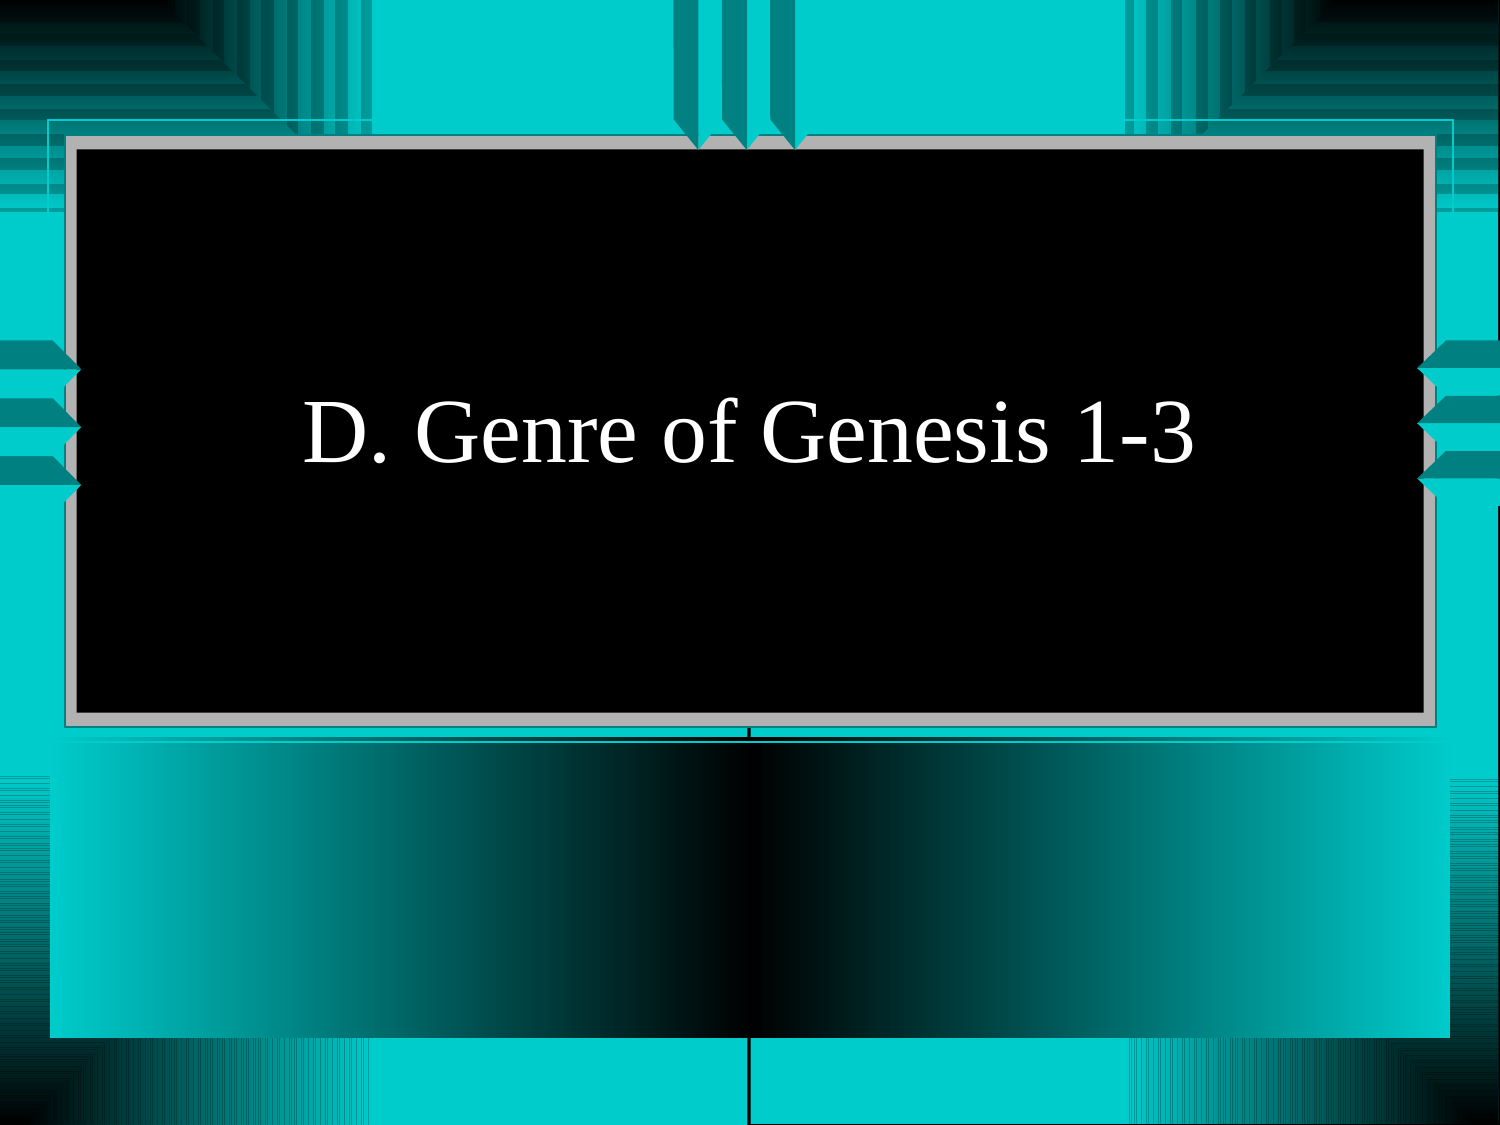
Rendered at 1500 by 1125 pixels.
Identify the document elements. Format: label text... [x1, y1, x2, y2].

title D. Genre of Genesis 1-3 [112, 337, 1388, 525]
